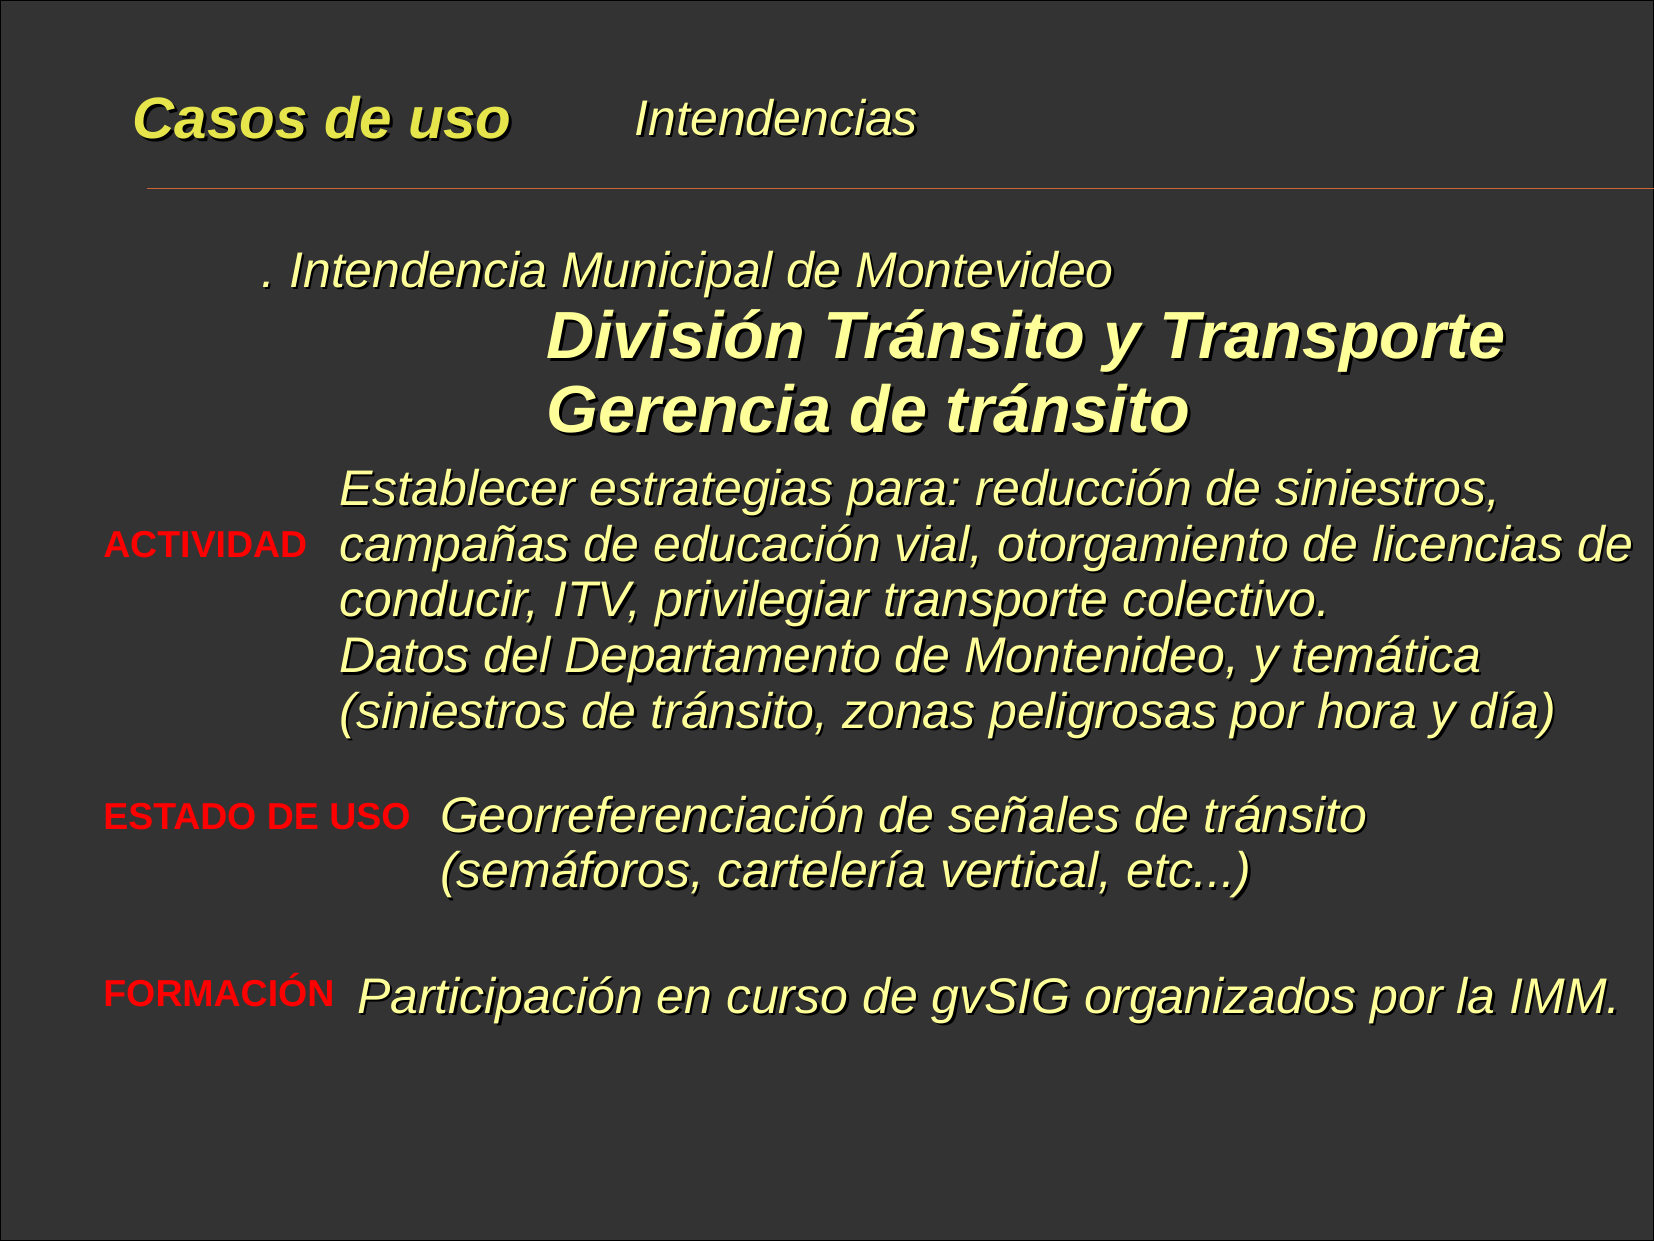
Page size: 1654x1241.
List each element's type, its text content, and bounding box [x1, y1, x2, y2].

text_box . Intendencia Municipal de Montevideo División Tránsito y Transporte Gerencia de tránsito [236, 234, 1625, 455]
text_box Establecer estrategias para: reducción de siniestros, campañas de educación vial, otorgamiento de licencias de conducir, ITV, privilegiar transporte colectivo. Datos del Departamento de Montenideo, y temática (siniestros de tránsito, zonas peligrosas por hora y día) [324, 452, 1654, 747]
text_box FORMACIÓN [88, 964, 342, 1022]
text_box Casos de uso [118, 78, 1536, 169]
text_box Intendencias [619, 82, 1447, 154]
text_box ESTADO DE USO [88, 787, 425, 845]
text_box Georreferenciación de señales de tránsito (semáforos, cartelería vertical, etc...) [425, 779, 1565, 906]
text_box [0, 0, 1654, 1241]
text_box ACTIVIDAD [88, 516, 324, 573]
text_box Participación en curso de gvSIG organizados por la IMM. [342, 960, 1648, 1032]
